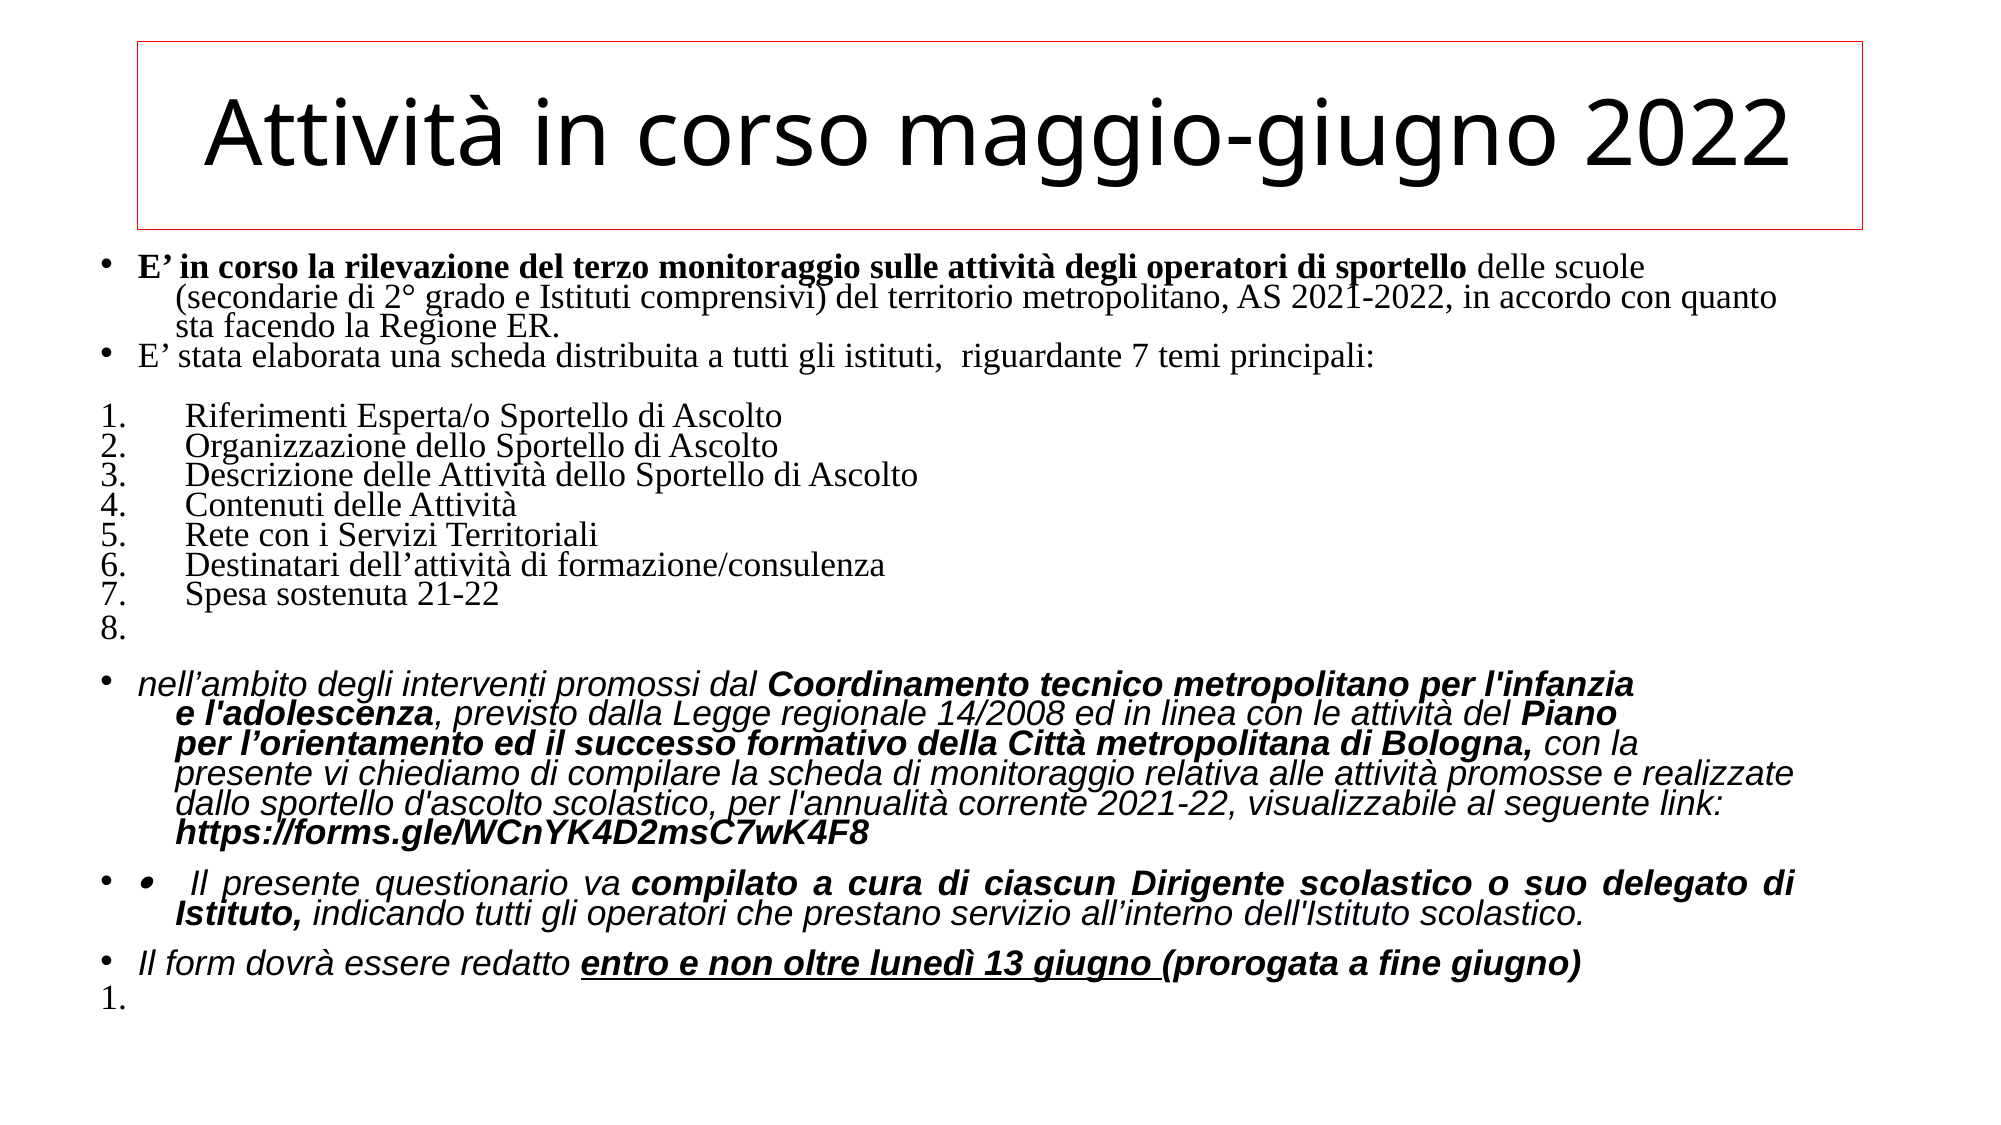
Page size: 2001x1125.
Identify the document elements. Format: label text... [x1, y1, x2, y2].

title Attività in corso maggio-giugno 2022 [137, 41, 1863, 230]
list E’ in corso la rilevazione del terzo monitoraggio sulle attività degli operatori di sportello delle scuole (secondarie di 2° grado e Istituti comprensivi) del territorio metropolitano, AS 2021-2022, in accordo con quanto sta facendo la Regione ER. E’ stata elaborata una scheda distribuita a tutti gli istituti, riguardante 7 temi principali: Riferimenti Esperta/o Sportello di Ascolto Organizzazione dello Sportello di Ascolto Descrizione delle Attività dello Sportello di Ascolto Contenuti delle Attività Rete con i Servizi Territoriali Destinatari dell’attività di formazione/consulenza Spesa sostenuta 21-22 nell’ambito degli interventi promossi dal Coordinamento tecnico metropolitano per l'infanzia e l'adolescenza, previsto dalla Legge regionale 14/2008 ed in linea con le attività del Piano per l’orientamento ed il successo formativo della Città metropolitana di Bologna, con la presente vi chiediamo di compilare la scheda di monitoraggio relativa alle attività promosse e realizzate dallo sportello d'ascolto scolastico, per l'annualità corrente 2021-22, visualizzabile al seguente link: https://forms.gle/WCnYK4D2msC7wK4F8 · Il presente questionario va compilato a cura di ciascun Dirigente scolastico o suo delegato di Istituto, indicando tutti gli operatori che prestano servizio all’interno dell'Istituto scolastico. Il form dovrà essere redatto entro e non oltre lunedì 13 giugno (prorogata a fine giugno) [85, 244, 1811, 1060]
